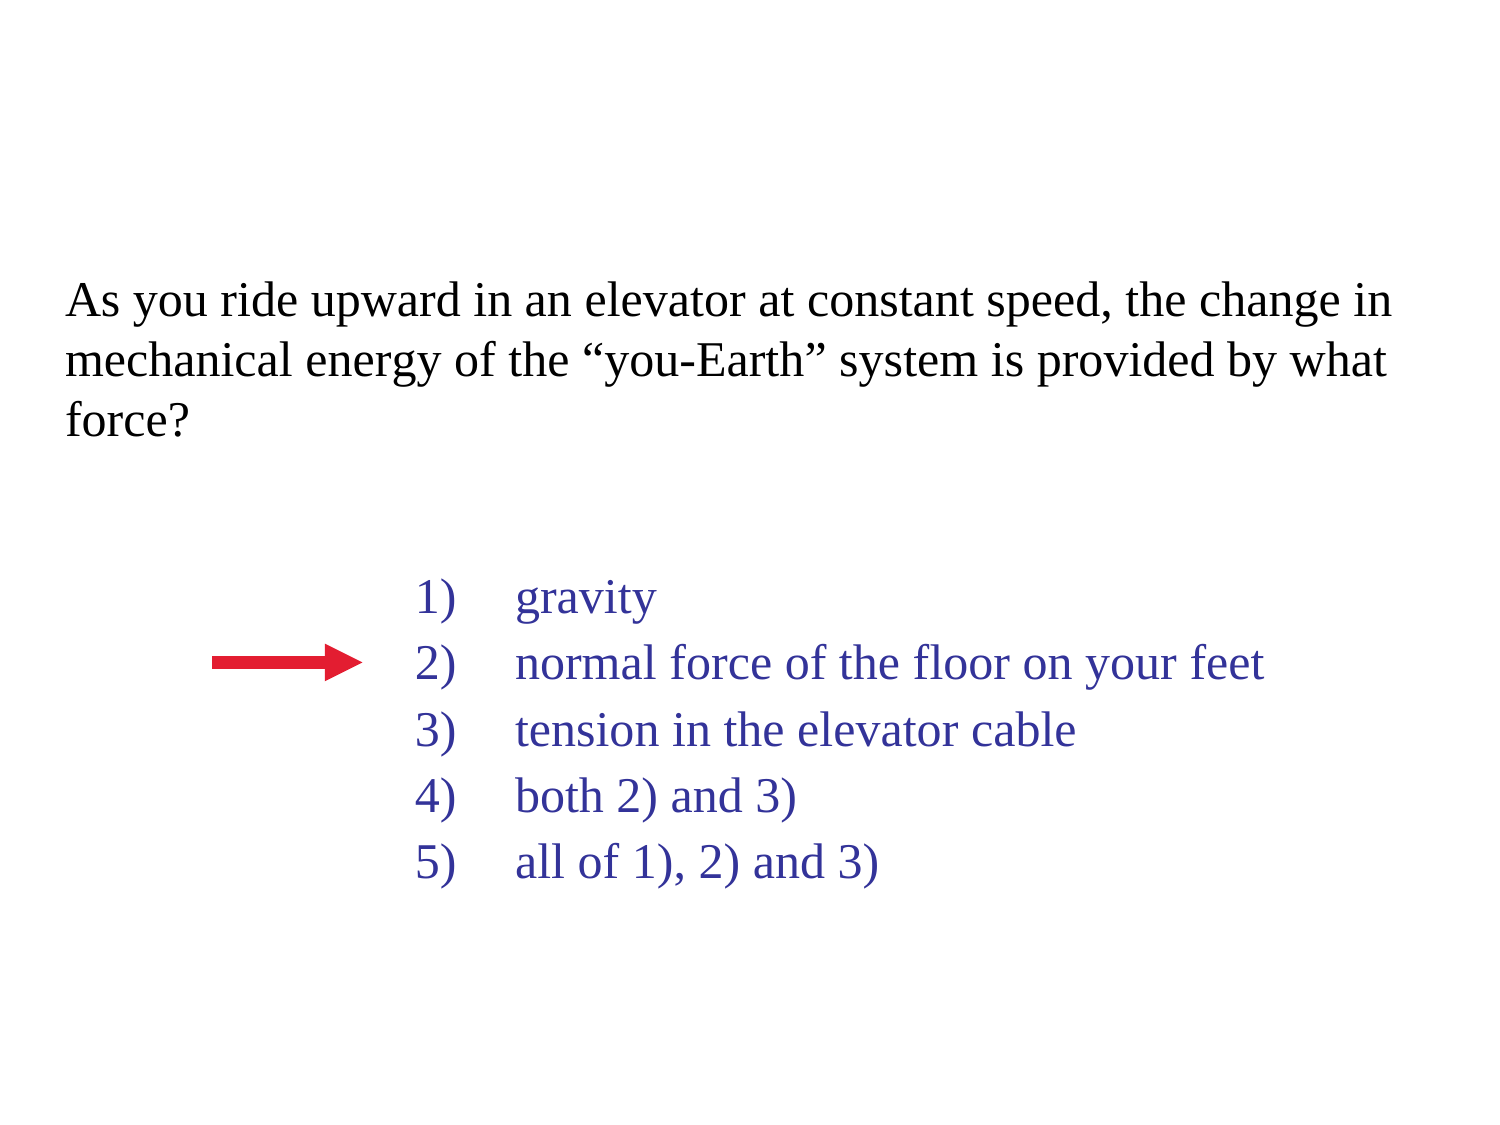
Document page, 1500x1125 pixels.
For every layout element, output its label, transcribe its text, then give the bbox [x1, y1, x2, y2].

title As you ride upward in an elevator at constant speed, the change in mechanical energy of the “you-Earth” system is provided by what force? [49, 258, 1425, 454]
list gravity normal force of the floor on your feet tension in the elevator cable both 2) and 3) all of 1), 2) and 3) [399, 562, 1425, 964]
